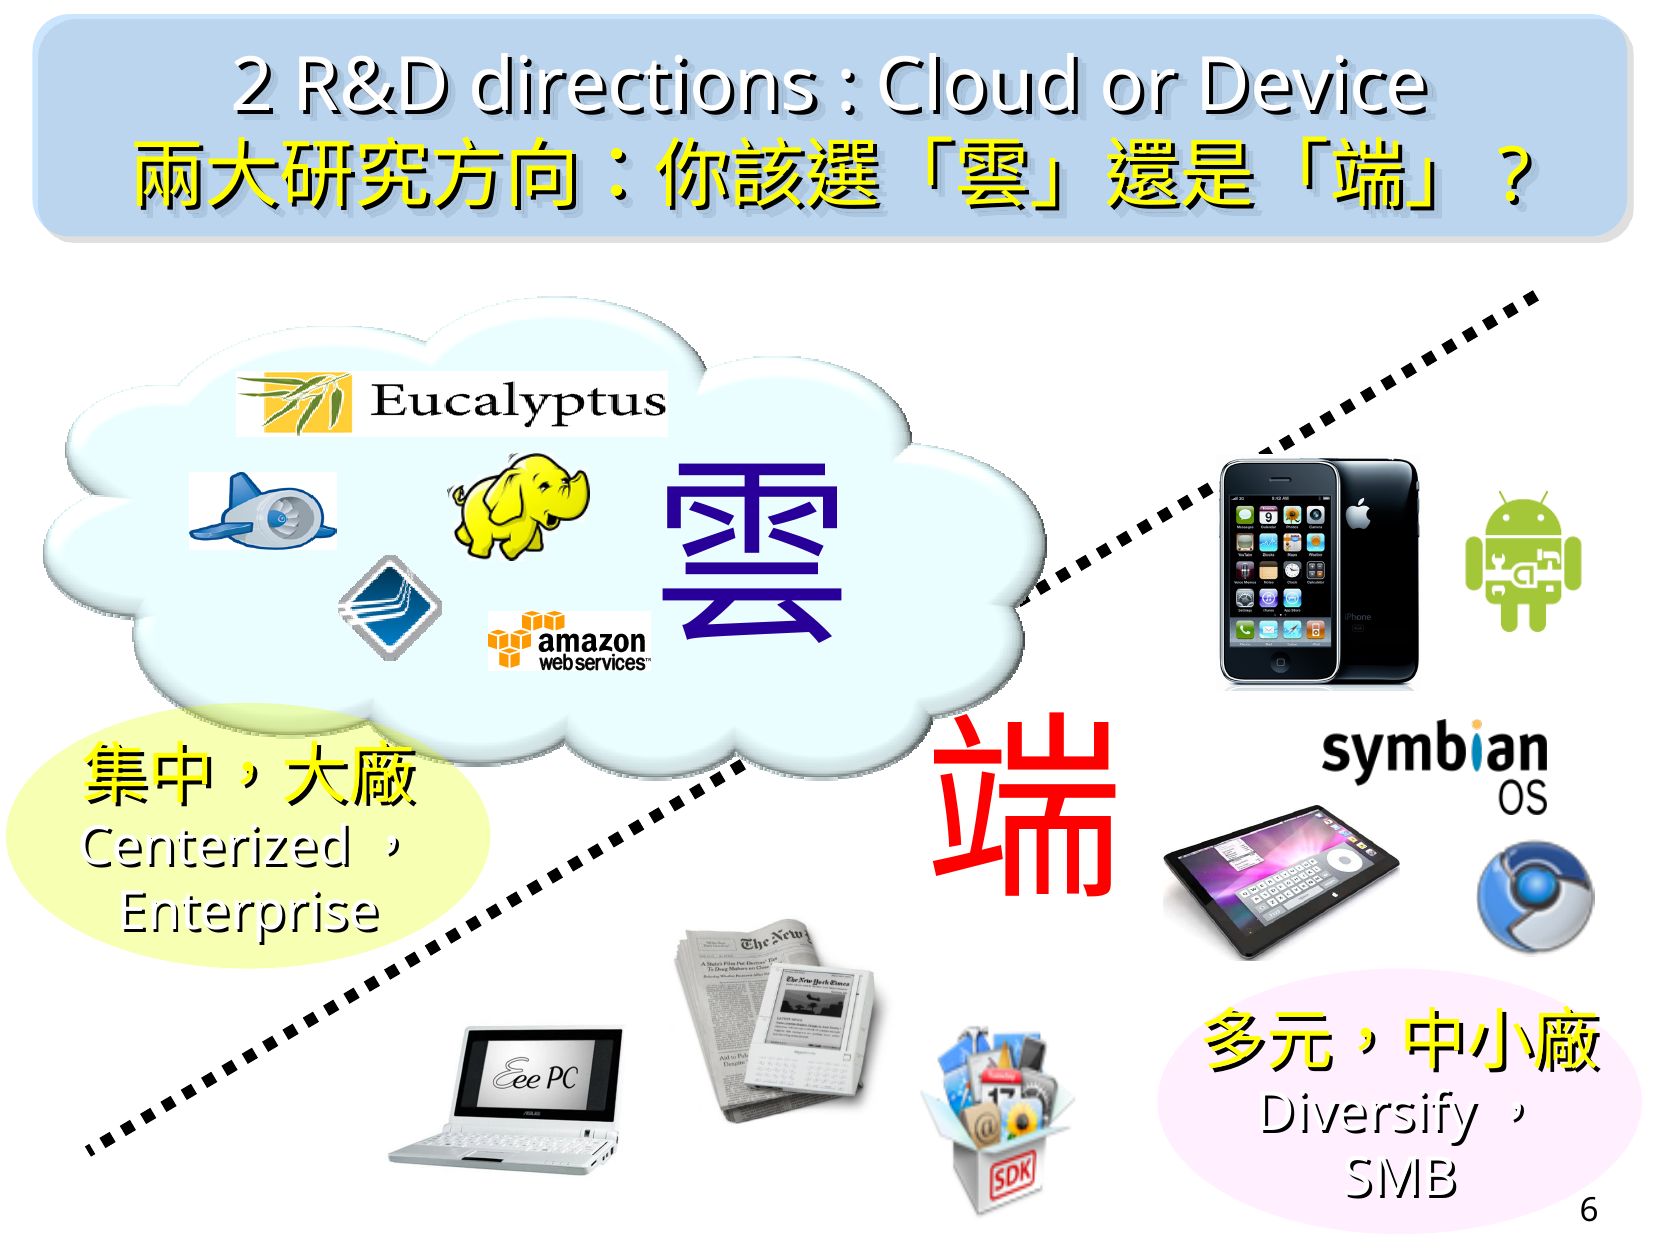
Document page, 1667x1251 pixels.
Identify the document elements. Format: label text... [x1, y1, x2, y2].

picture [383, 1003, 634, 1192]
text_box 2 R&D directions : Cloud or Device 兩大研究方向：你該選「雲」還是「端」? [32, 14, 1628, 237]
text_box 集中，大廠 Centerized， Enterprise [5, 702, 491, 969]
text_box 雲 [637, 419, 874, 675]
picture [1163, 719, 1547, 961]
picture [656, 915, 1093, 1223]
text_box 端 [909, 673, 1146, 929]
picture [1216, 454, 1642, 691]
text_box 多元，中小廠 Diversify， SMB [1157, 968, 1642, 1235]
picture [1476, 838, 1595, 957]
picture [41, 295, 1052, 781]
